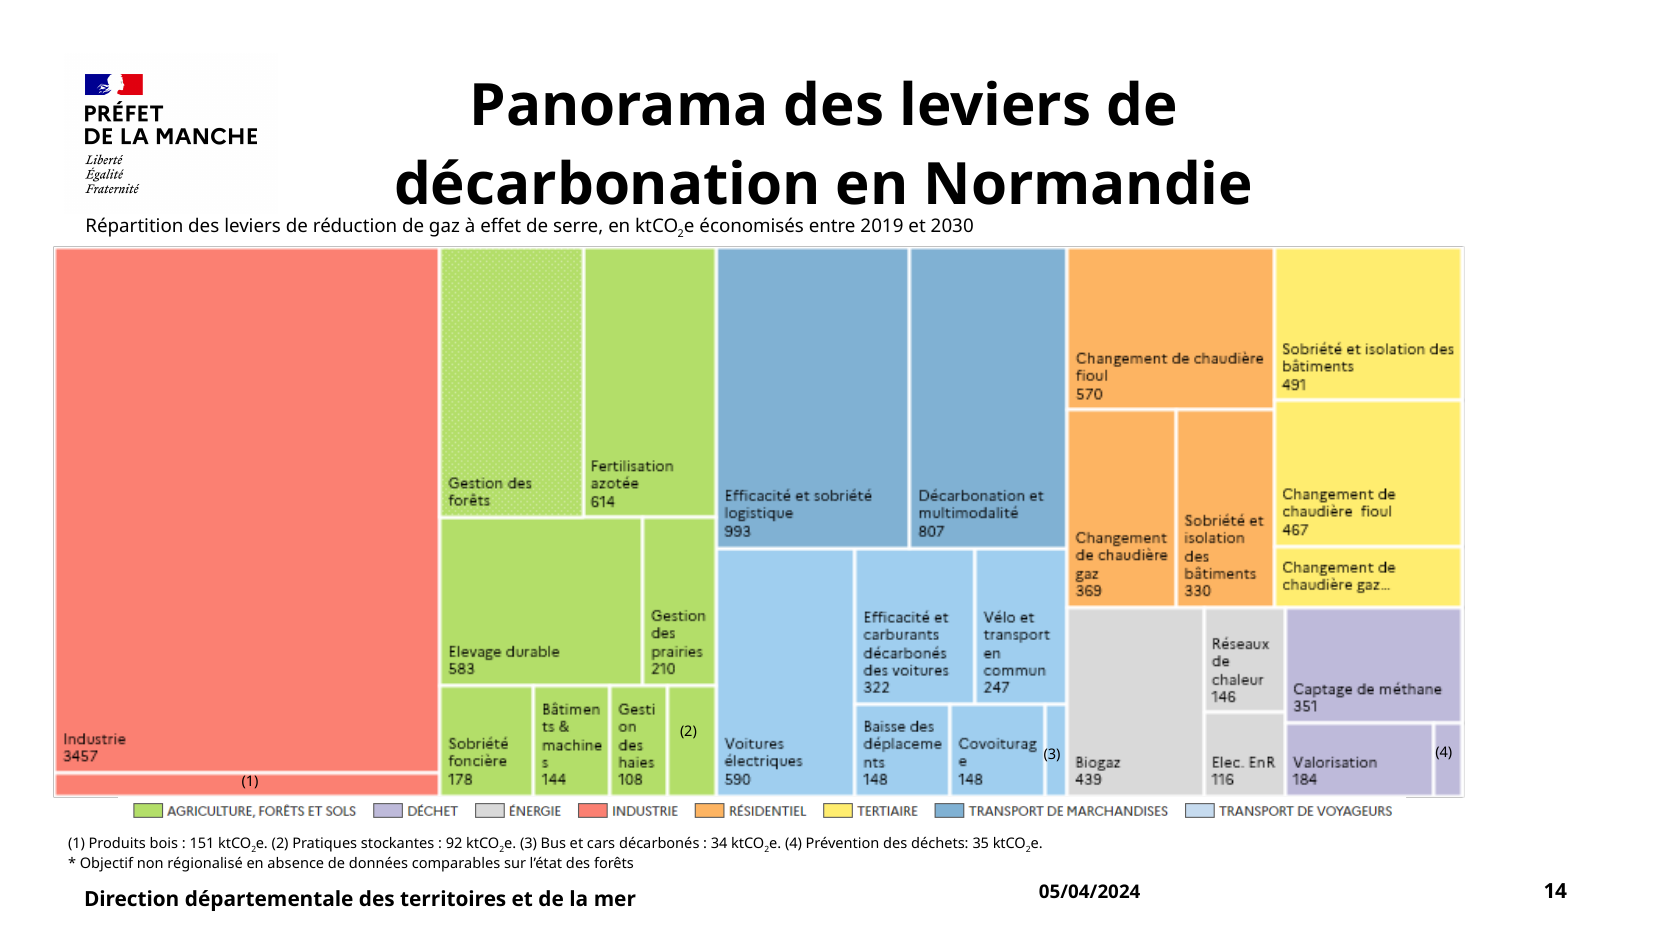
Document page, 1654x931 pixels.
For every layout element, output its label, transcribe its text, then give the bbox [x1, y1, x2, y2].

title Panorama des leviers de décarbonation en Normandie [79, 64, 1568, 221]
text_box (4) [1420, 735, 1477, 768]
picture [43, 236, 1477, 825]
text_box (1) Produits bois : 151 ktCO2e. (2) Pratiques stockantes : 92 ktCO2e. (3) Bus et cars décarbonés : 34 ktCO2e. (4) Prévention des déchets: 35 ktCO2e. * Objectif non régionalisé en absence de données comparables sur l’état des forêts [53, 826, 1506, 879]
text_box (3) [1028, 738, 1085, 771]
text_box Répartition des leviers de réduction de gaz à effet de serre, en ktCO2e économisés entre 2019 et 2030 [70, 206, 989, 248]
text_box (1) [226, 765, 283, 798]
text_box (2) [665, 714, 721, 748]
picture [64, 53, 278, 214]
